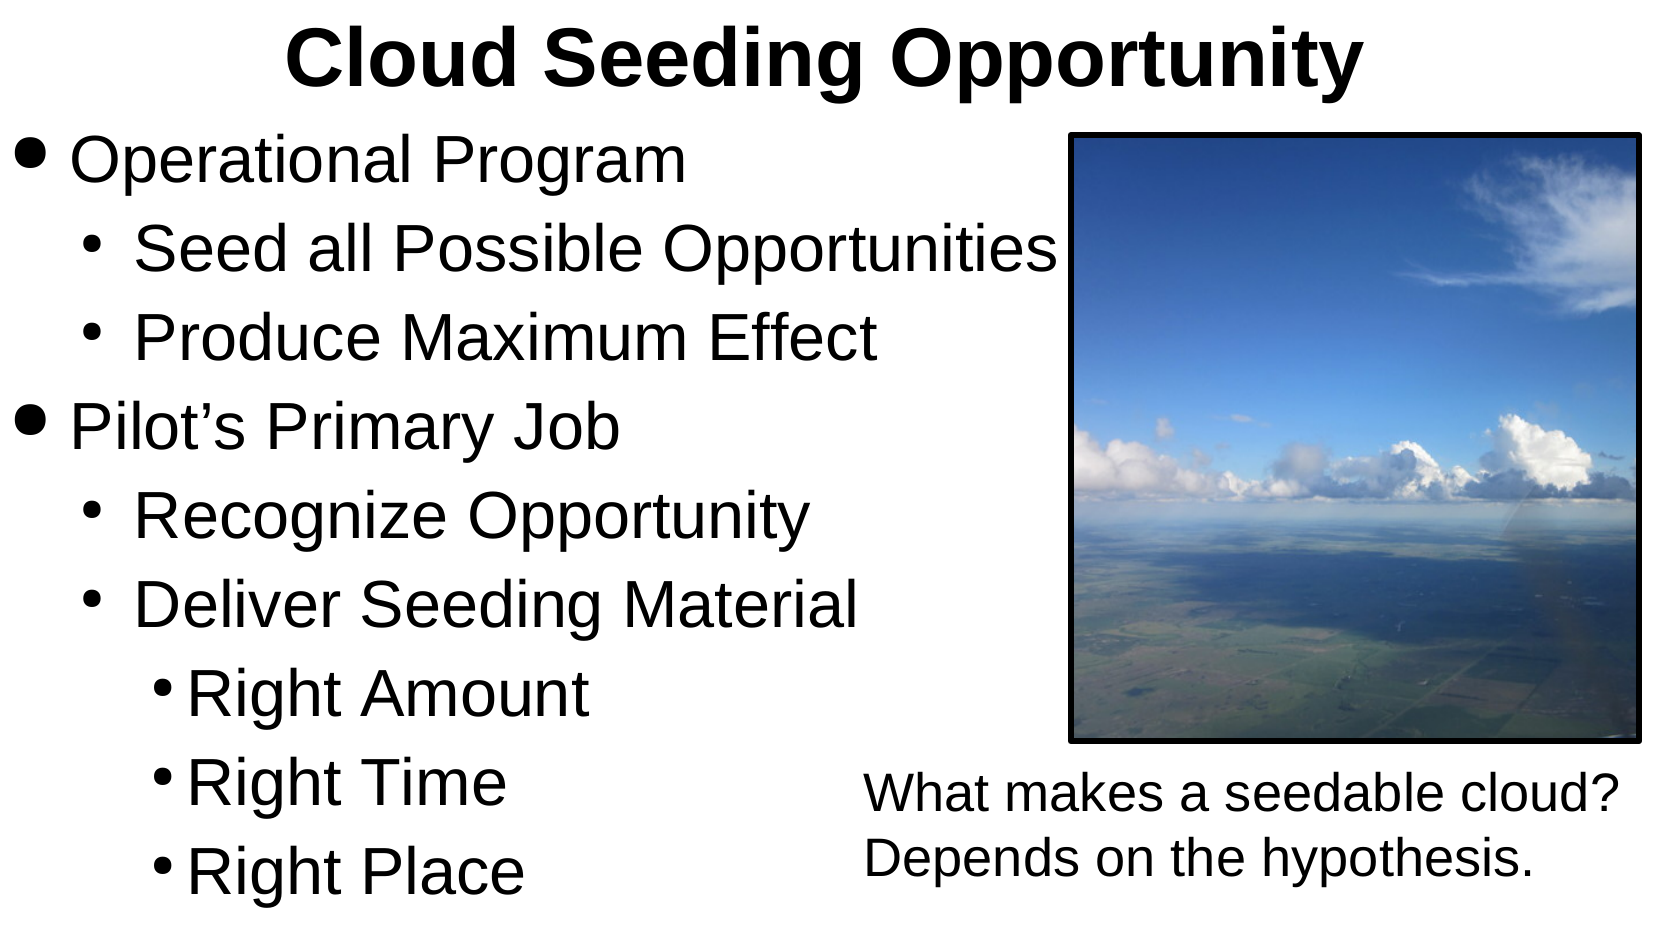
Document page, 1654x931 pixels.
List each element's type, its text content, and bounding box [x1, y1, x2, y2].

text_box What makes a seedable cloud? Depends on the hypothesis. [848, 755, 1636, 914]
text_box Operational Program Seed all Possible Opportunities Produce Maximum Effect Pilot’s Primary Job Recognize Opportunity Deliver Seeding Material Right Amount Right Time Right Place [0, 108, 1114, 915]
title Cloud Seeding Opportunity [0, 0, 1654, 107]
picture [1073, 138, 1637, 739]
